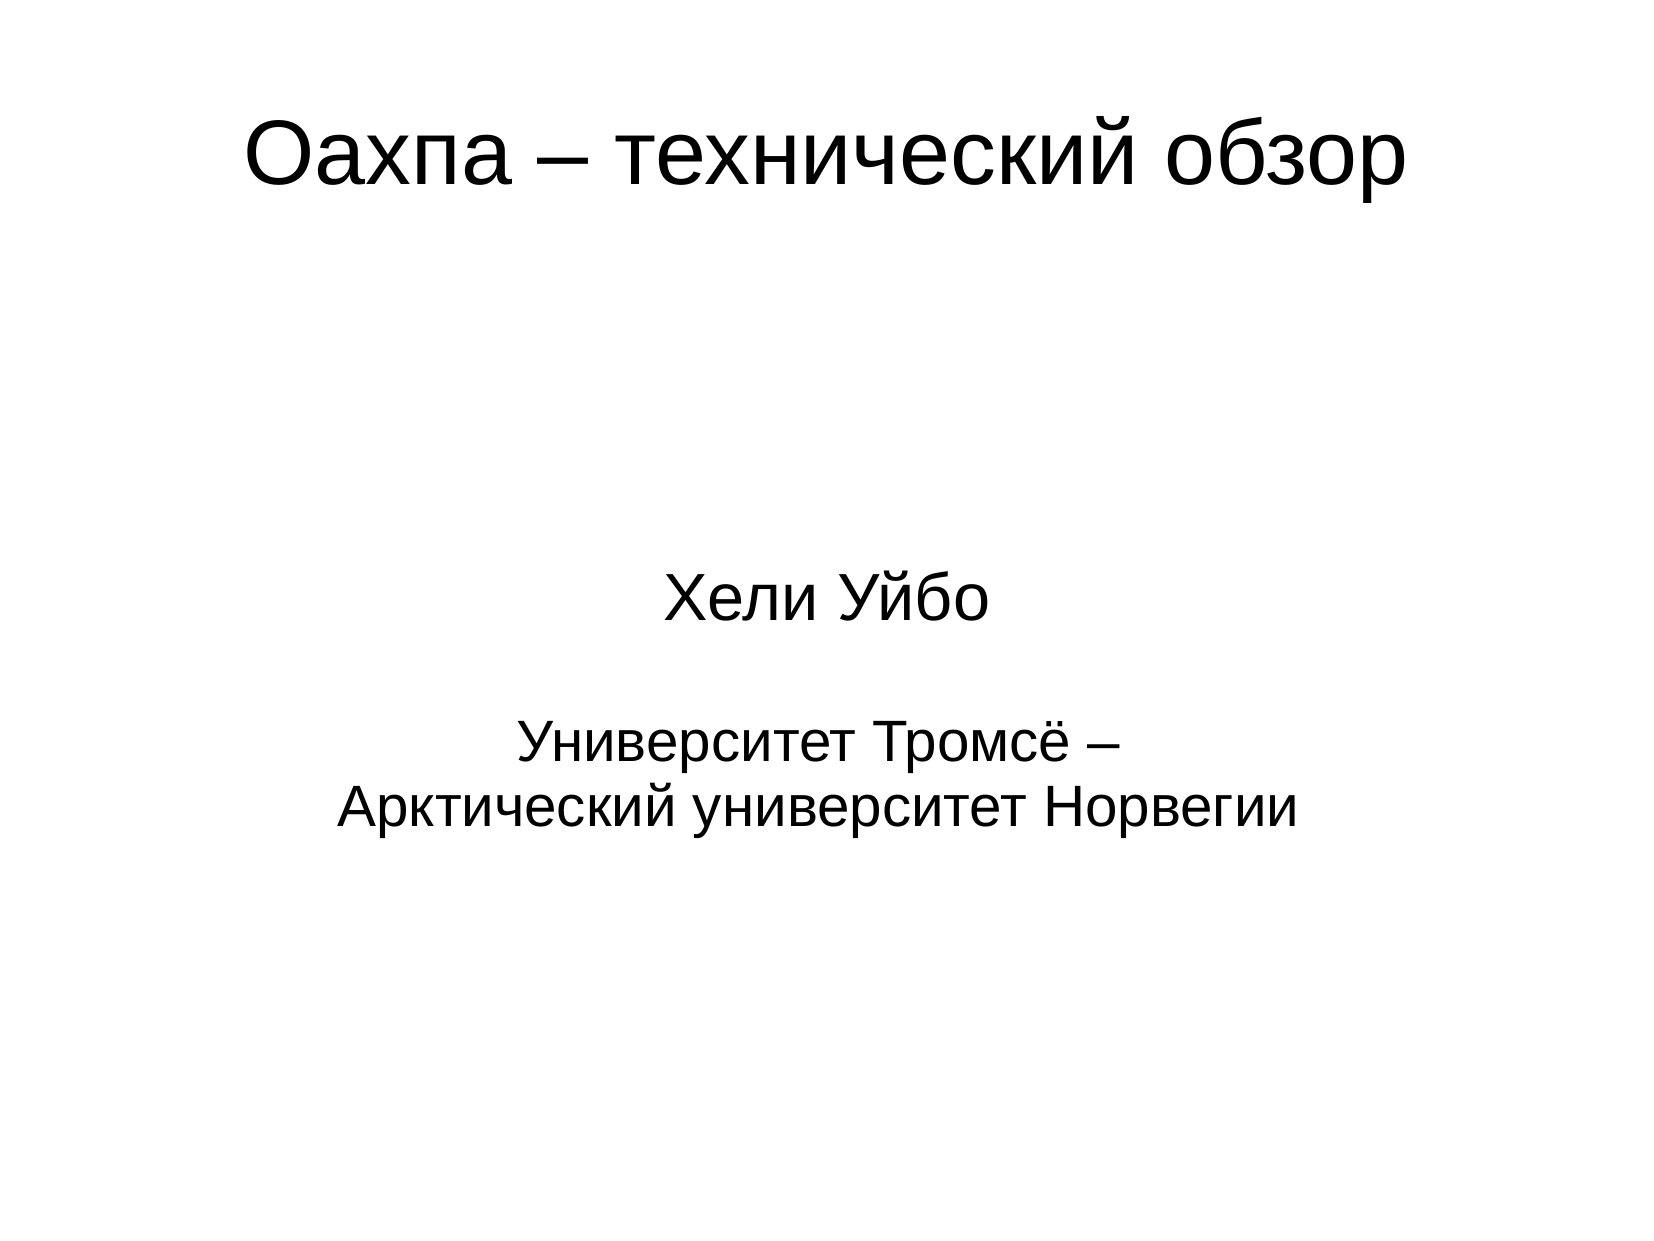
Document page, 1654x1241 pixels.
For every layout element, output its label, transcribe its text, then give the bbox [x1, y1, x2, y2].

subtitle Хели Уйбо Университет Тромсё – Арктический университет Норвегии [82, 290, 1571, 1109]
title Оахпа – технический обзор [82, 49, 1571, 257]
